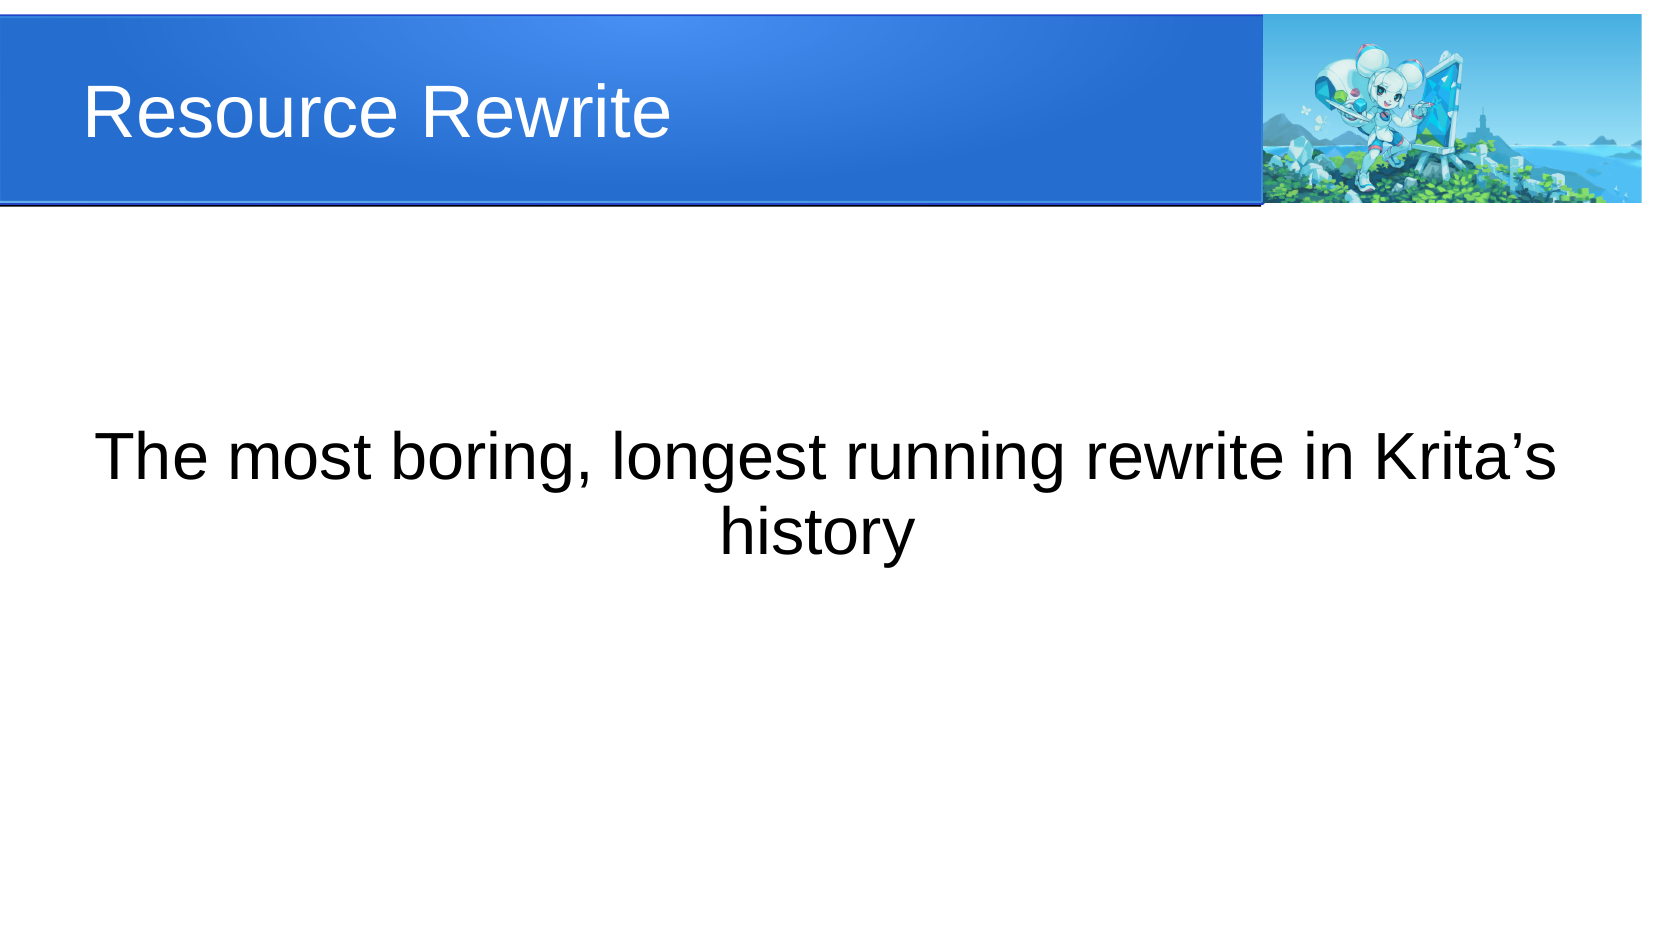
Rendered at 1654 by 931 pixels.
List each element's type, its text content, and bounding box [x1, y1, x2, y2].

picture [1263, 14, 1642, 203]
title Resource Rewrite [82, 35, 1235, 189]
subtitle The most boring, longest running rewrite in Krita’s history [82, 224, 1571, 764]
